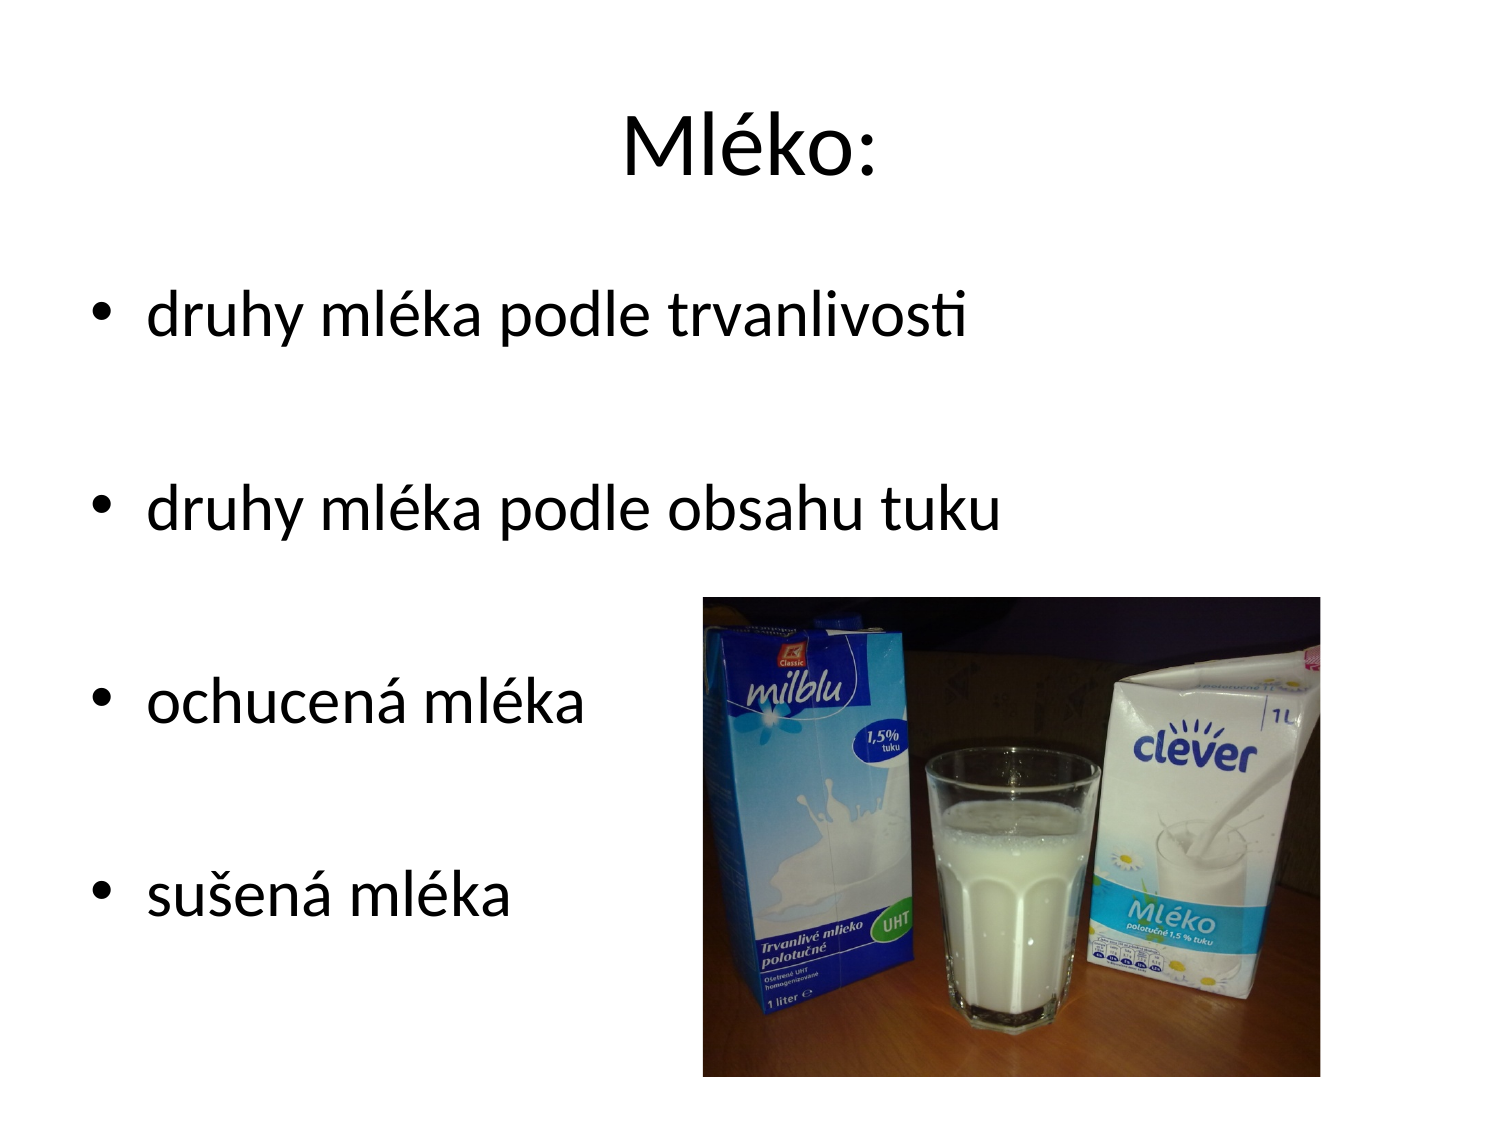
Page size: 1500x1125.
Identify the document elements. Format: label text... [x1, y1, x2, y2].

title Mléko: [75, 45, 1426, 233]
picture [702, 597, 1321, 1077]
list druhy mléka podle trvanlivosti druhy mléka podle obsahu tuku ochucená mléka sušená mléka [75, 262, 1426, 1034]
